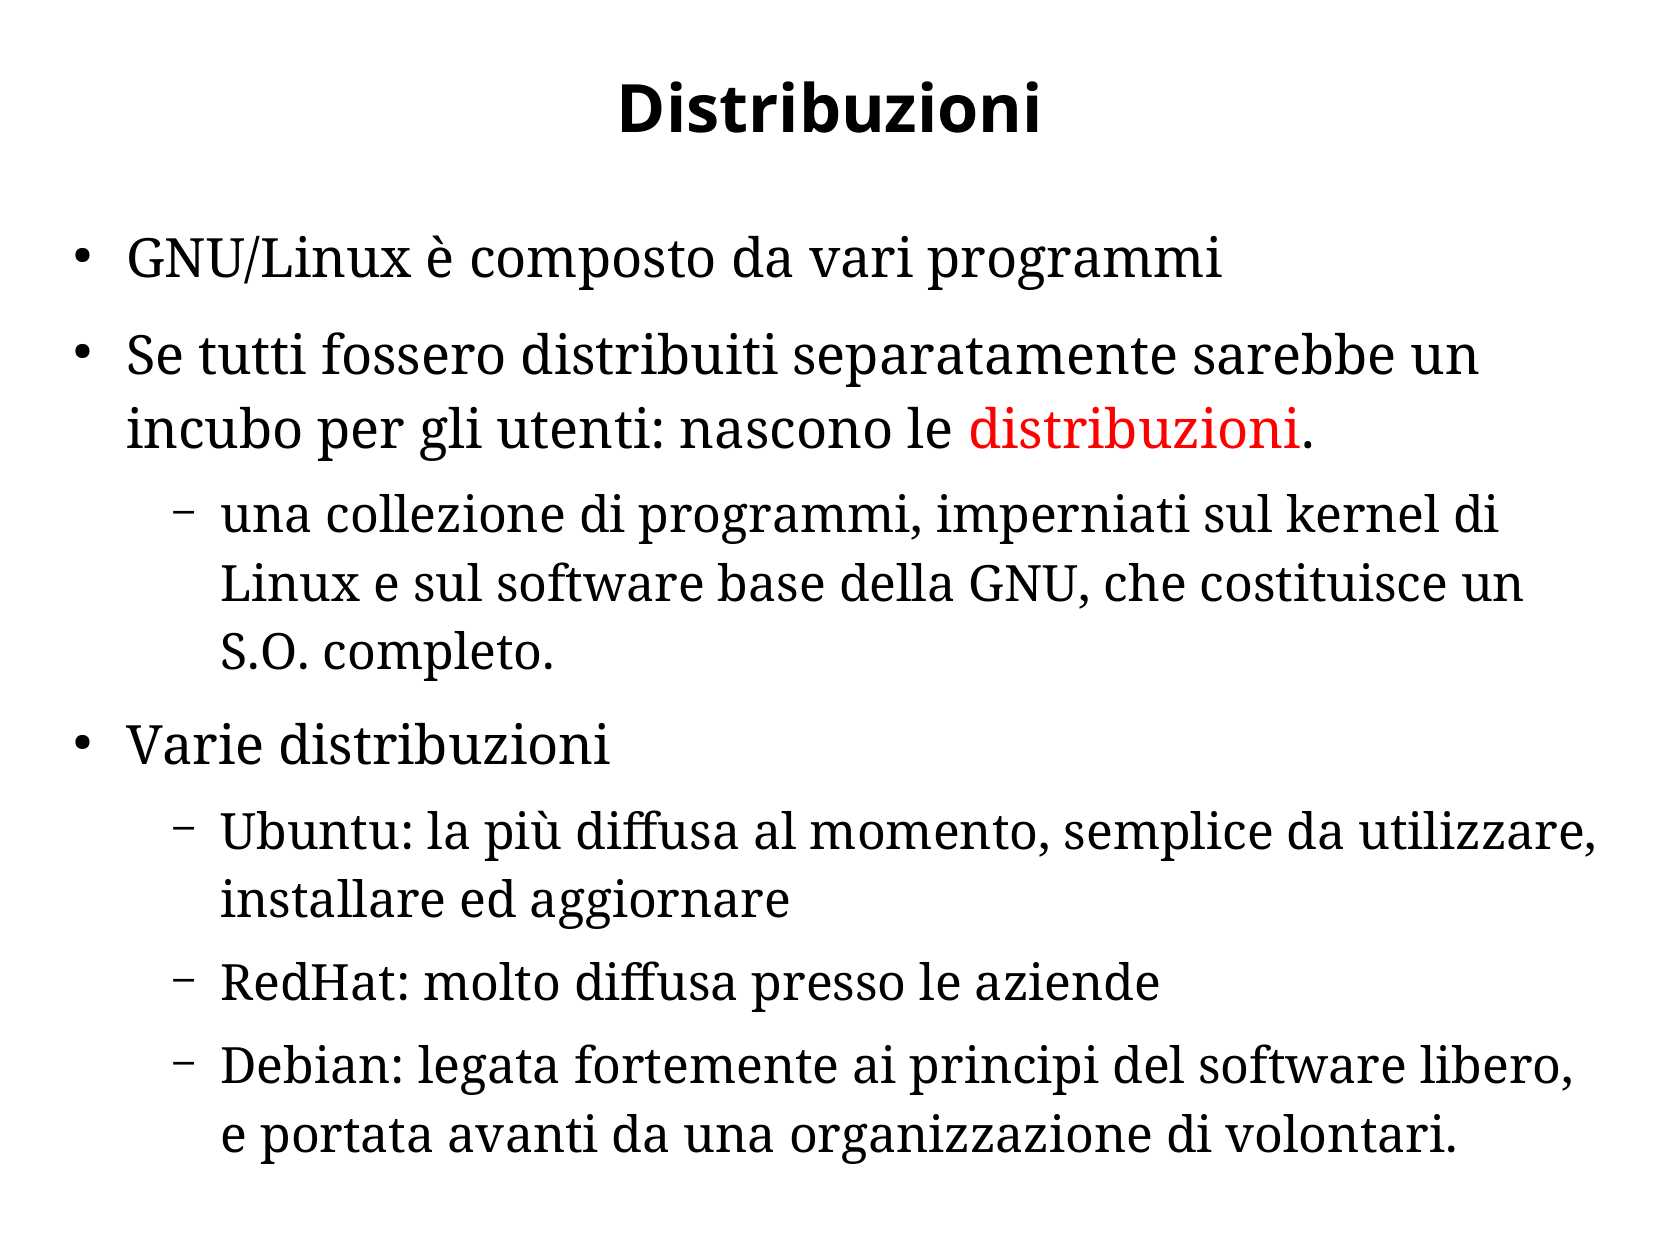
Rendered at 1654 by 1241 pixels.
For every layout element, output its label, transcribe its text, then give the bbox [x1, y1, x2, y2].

list GNU/Linux è composto da vari programmi Se tutti fossero distribuiti separatamente sarebbe un incubo per gli utenti: nascono le distribuzioni. una collezione di programmi, imperniati sul kernel di Linux e sul software base della GNU, che costituisce un S.O. completo. Varie distribuzioni Ubuntu: la più diffusa al momento, semplice da utilizzare, installare ed aggiornare RedHat: molto diffusa presso le aziende Debian: legata fortemente ai principi del software libero, e portata avanti da una organizzazione di volontari. [55, 219, 1605, 1179]
title Distribuzioni [52, 42, 1608, 173]
